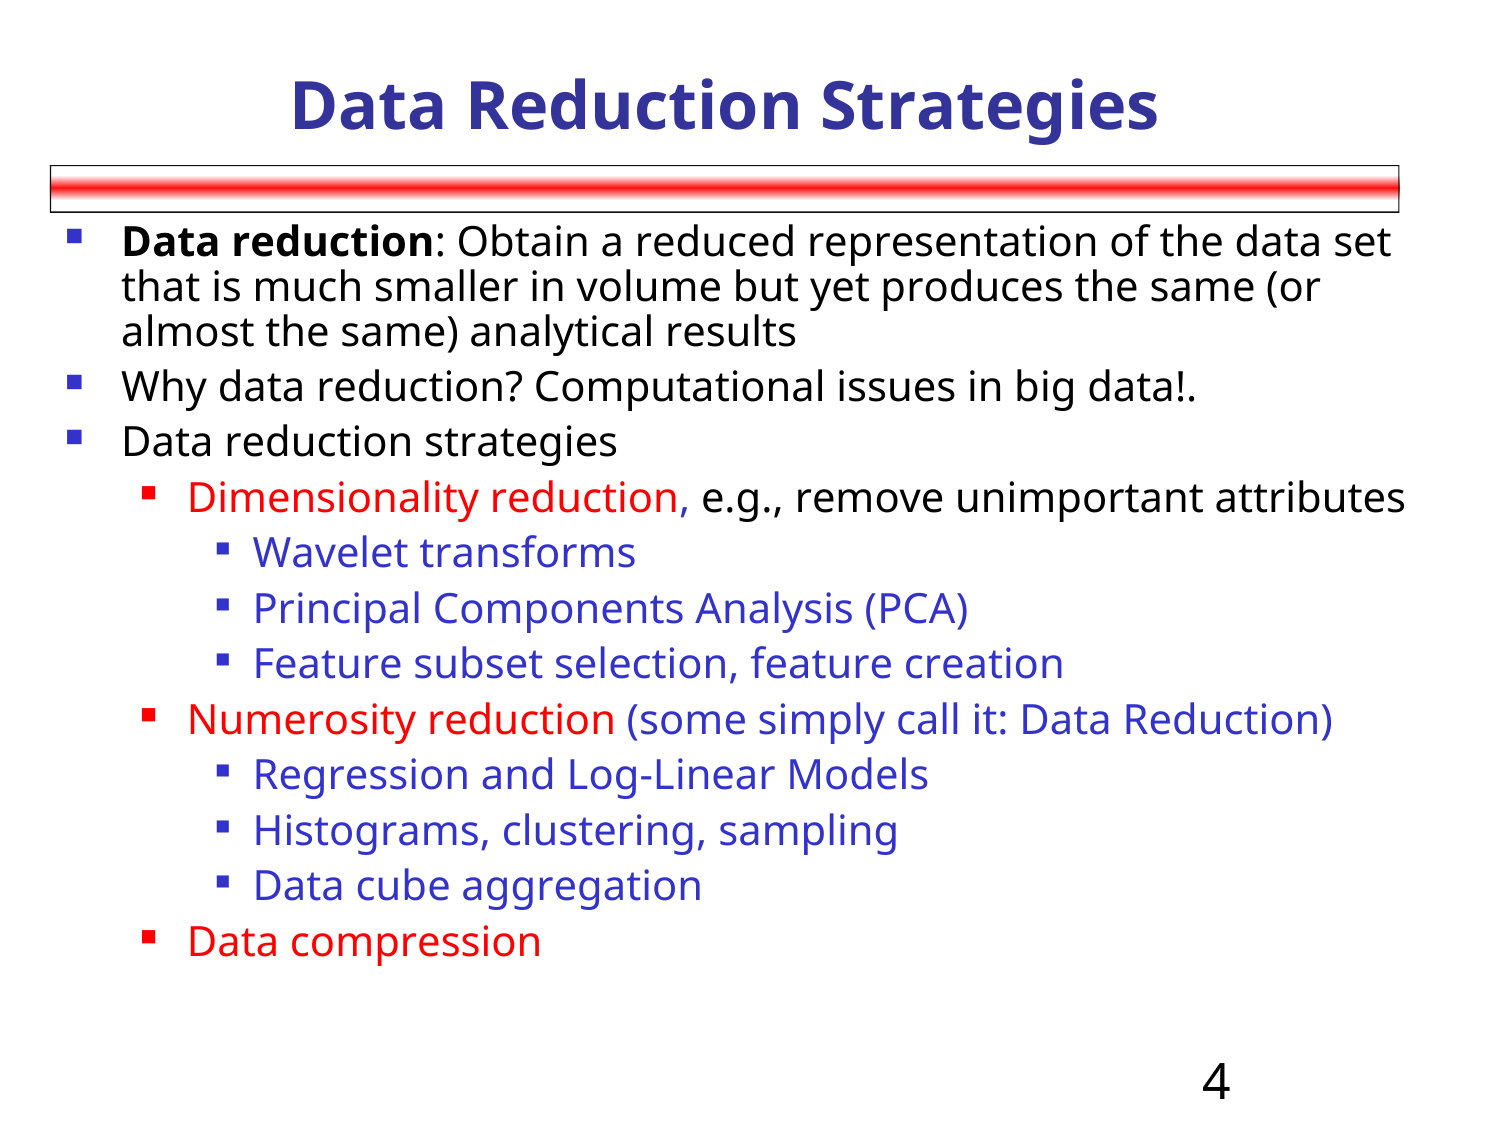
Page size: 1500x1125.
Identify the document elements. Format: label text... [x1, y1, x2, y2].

title Data Reduction Strategies [212, 37, 1238, 150]
list Data reduction: Obtain a reduced representation of the data set that is much smaller in volume but yet produces the same (or almost the same) analytical results Why data reduction? Computational issues in big data!. Data reduction strategies Dimensionality reduction, e.g., remove unimportant attributes Wavelet transforms Principal Components Analysis (PCA) Feature subset selection, feature creation Numerosity reduction (some simply call it: Data Reduction) Regression and Log-Linear Models Histograms, clustering, sampling Data cube aggregation Data compression [50, 212, 1463, 1101]
text_box <number> [1187, 1062, 1500, 1125]
